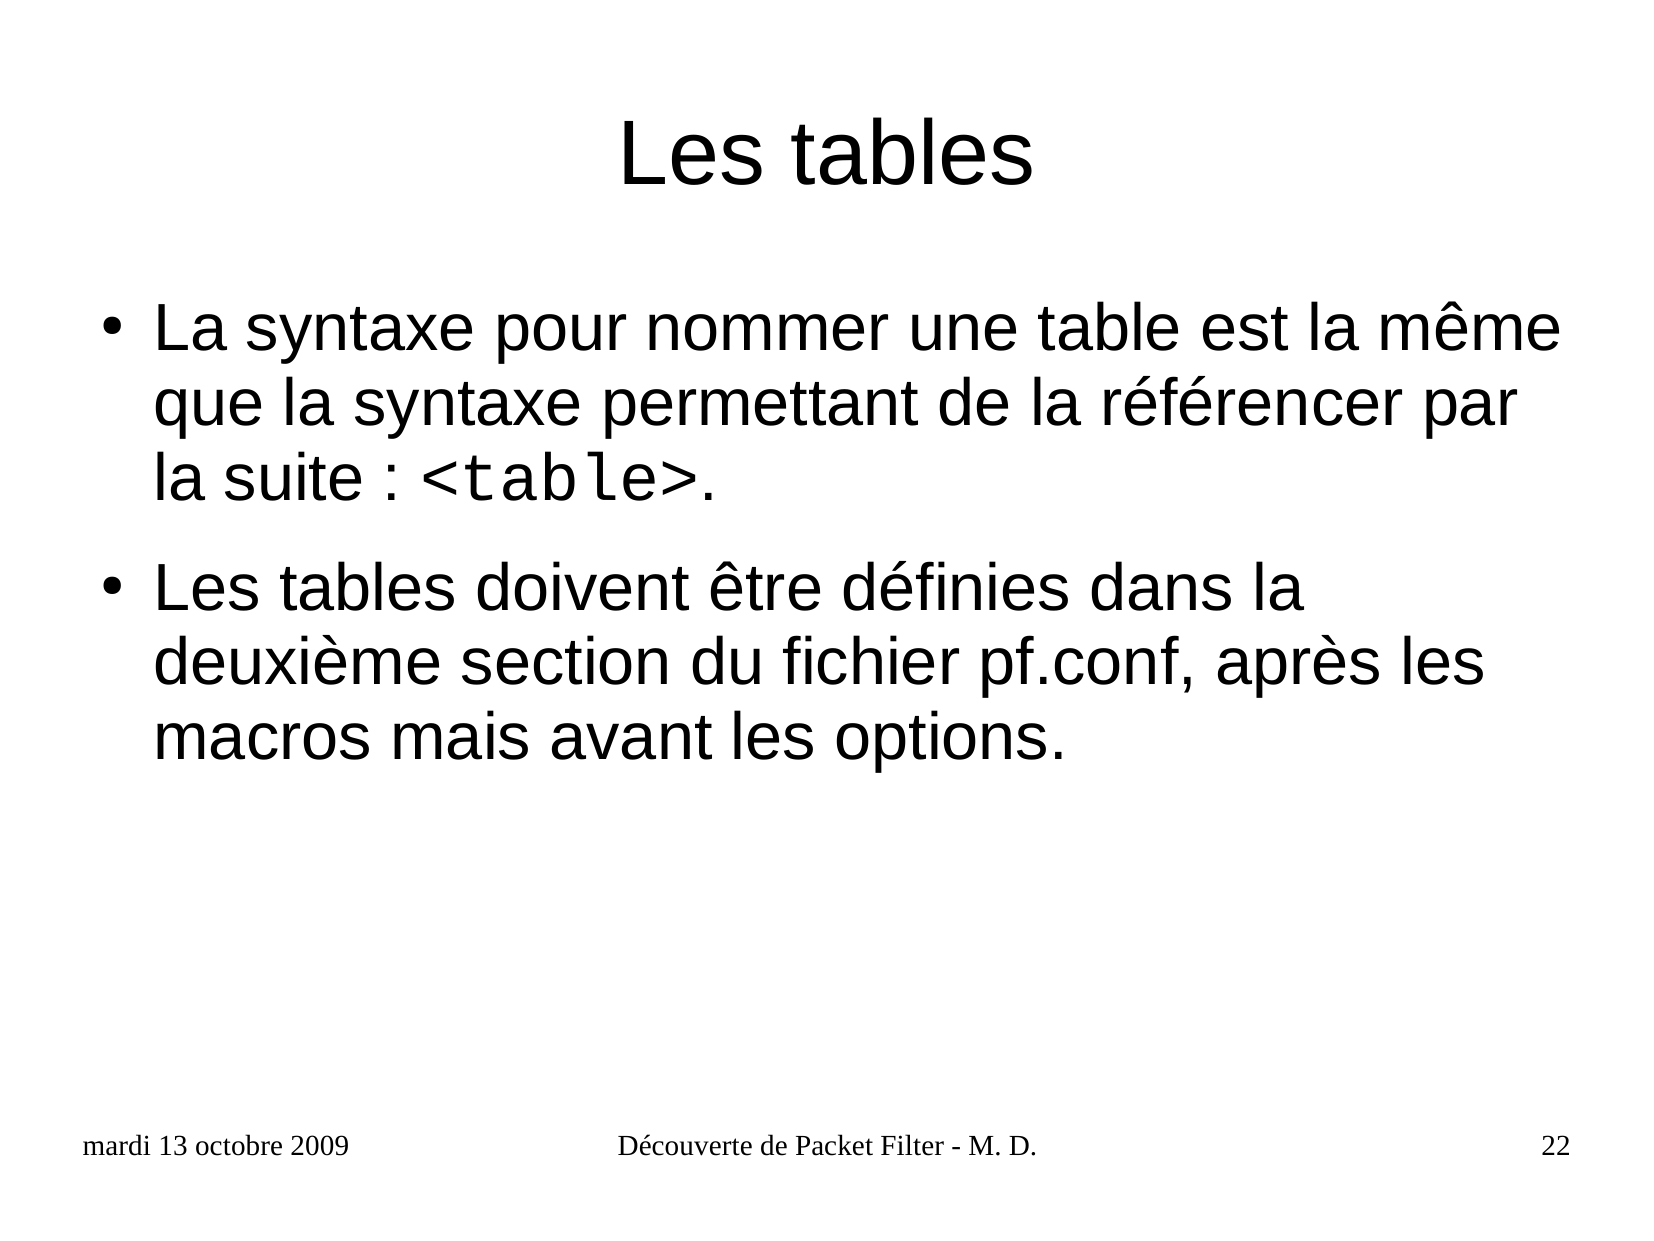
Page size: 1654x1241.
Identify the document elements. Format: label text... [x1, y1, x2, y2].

title Les tables [82, 49, 1571, 257]
list La syntaxe pour nommer une table est la même que la syntaxe permettant de la référencer par la suite : <table>. Les tables doivent être définies dans la deuxième section du fichier pf.conf, après les macros mais avant les options. [82, 290, 1571, 1094]
